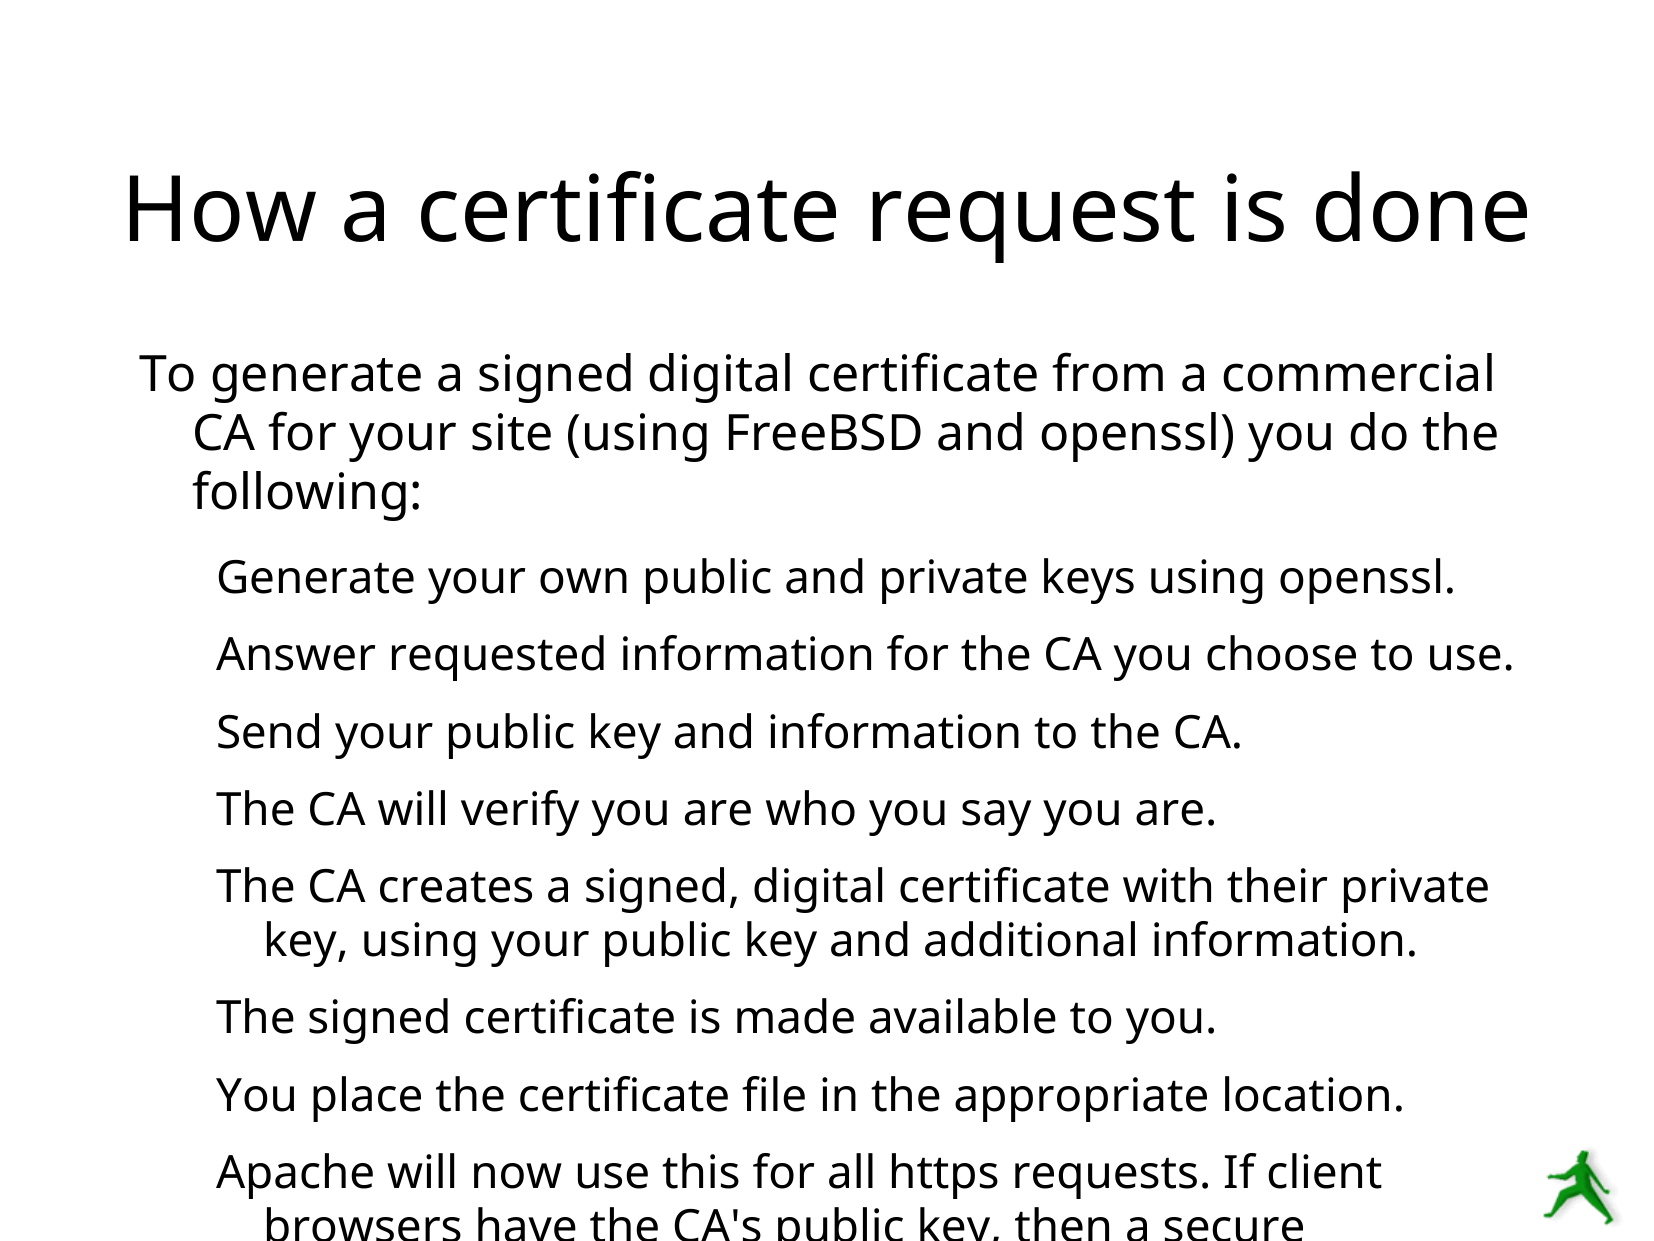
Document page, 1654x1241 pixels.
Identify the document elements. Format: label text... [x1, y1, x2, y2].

title How a certificate request is done [121, 102, 1534, 311]
list To generate a signed digital certificate from a commercial CA for your site (using FreeBSD and openssl) you do the following: Generate your own public and private keys using openssl. Answer requested information for the CA you choose to use. Send your public key and information to the CA. The CA will verify you are who you say you are. The CA creates a signed, digital certificate with their private key, using your public key and additional information. The signed certificate is made available to you. You place the certificate file in the appropriate location. Apache will now use this for all https requests. If client browsers have the CA's public key, then a secure connection is made without additional prompting. [121, 344, 1534, 1237]
picture [1541, 1135, 1634, 1227]
